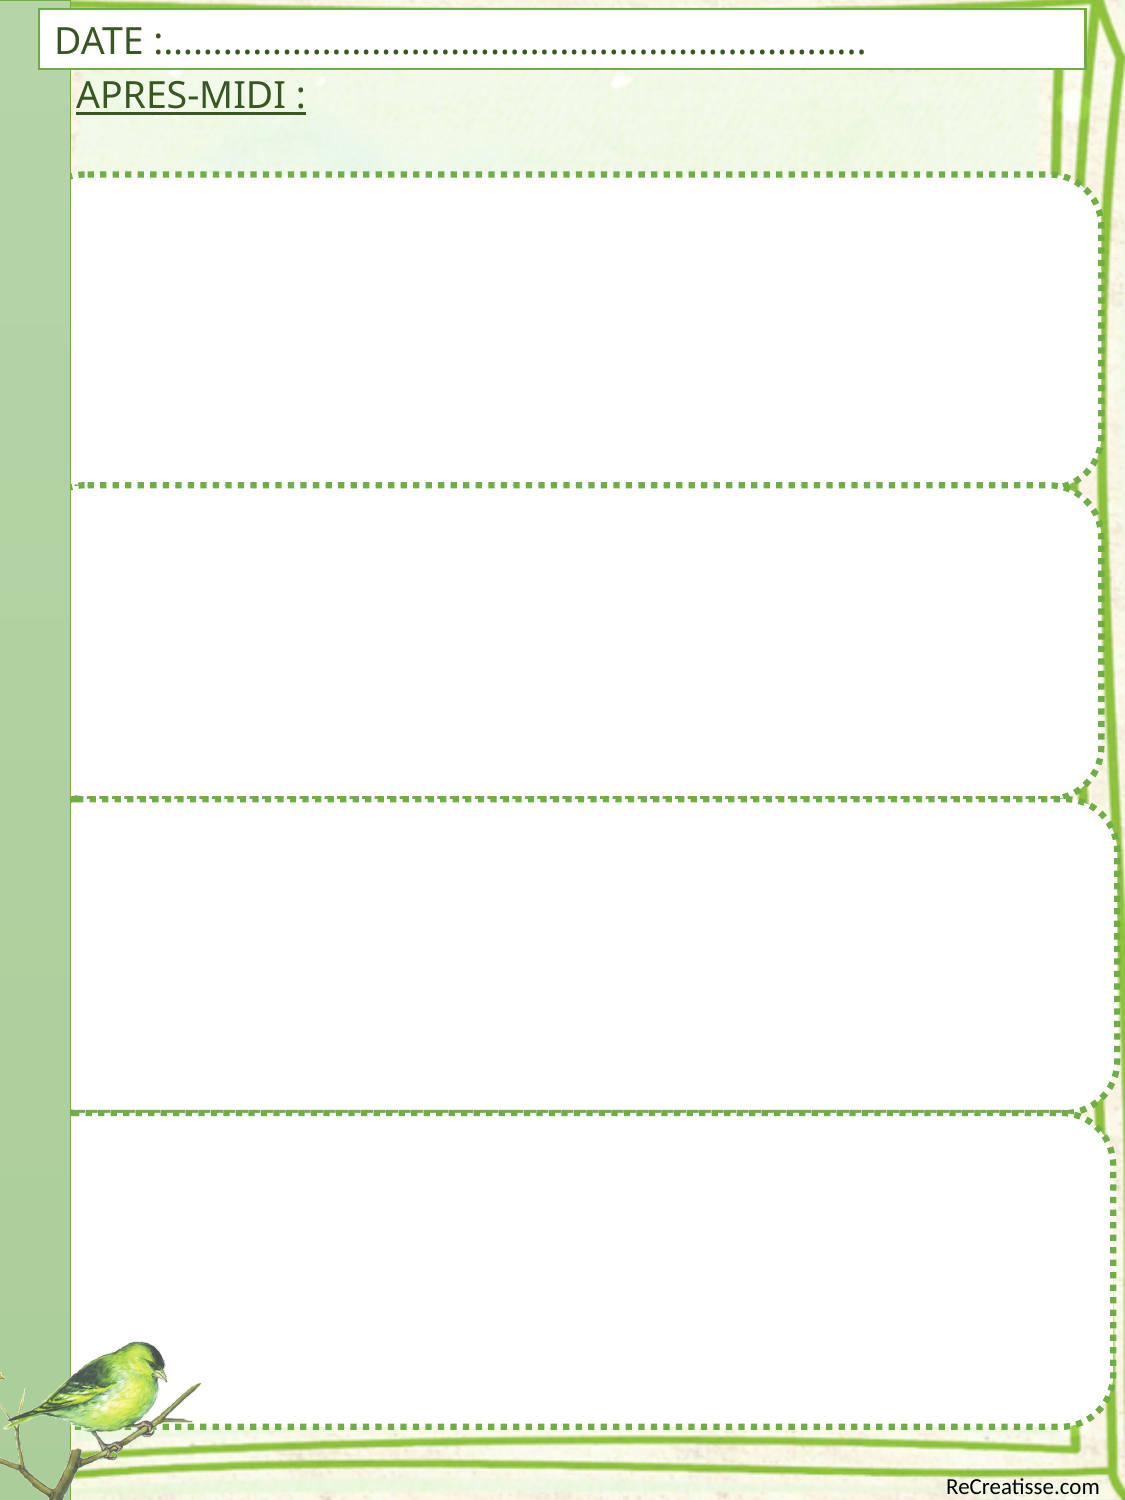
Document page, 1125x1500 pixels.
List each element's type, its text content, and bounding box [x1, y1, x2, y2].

text_box APRES-MIDI : [71, 69, 359, 124]
text_box DATE :…………………………………………………………….. [39, 9, 1085, 69]
text_box ReCreatisse.com [931, 1464, 1115, 1500]
picture [0, 0, 1125, 1500]
text_box [0, 0, 1118, 1427]
